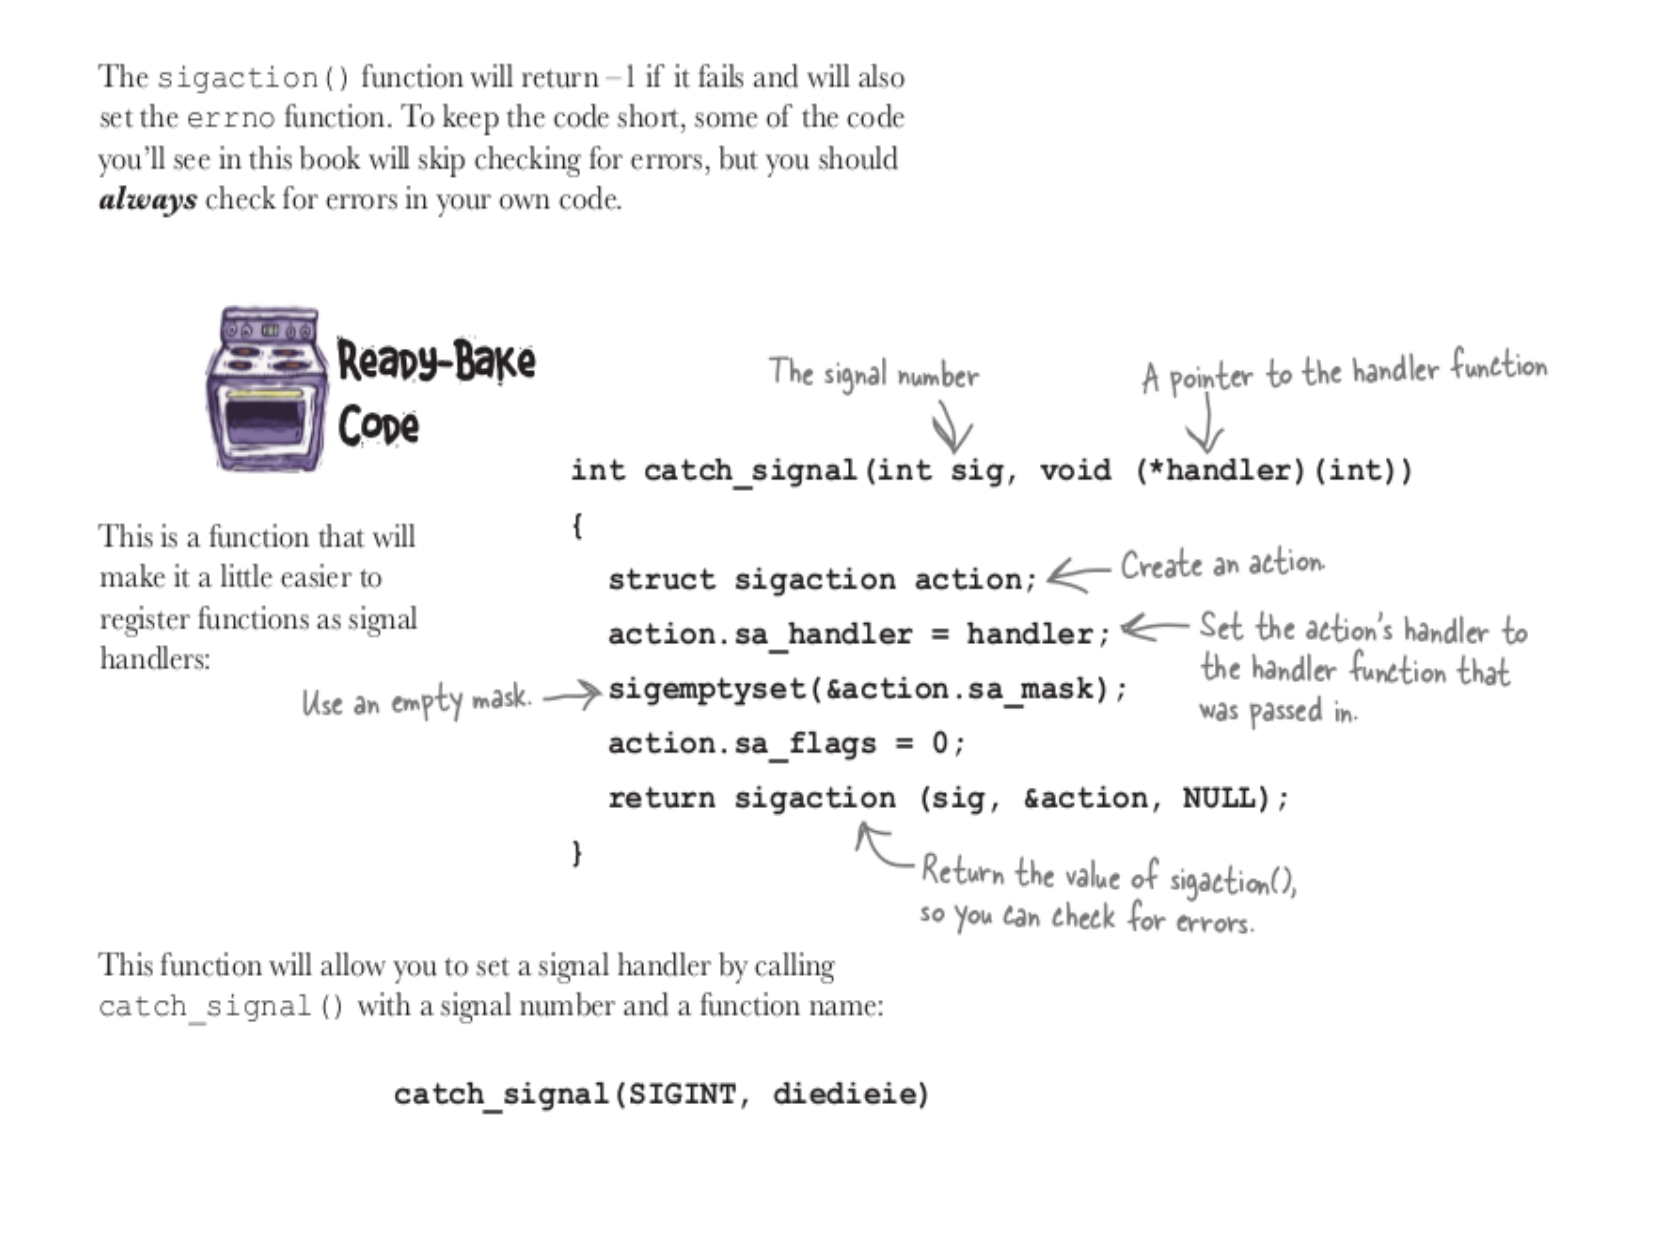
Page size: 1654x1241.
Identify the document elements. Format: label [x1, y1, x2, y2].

picture [59, 35, 1560, 1146]
